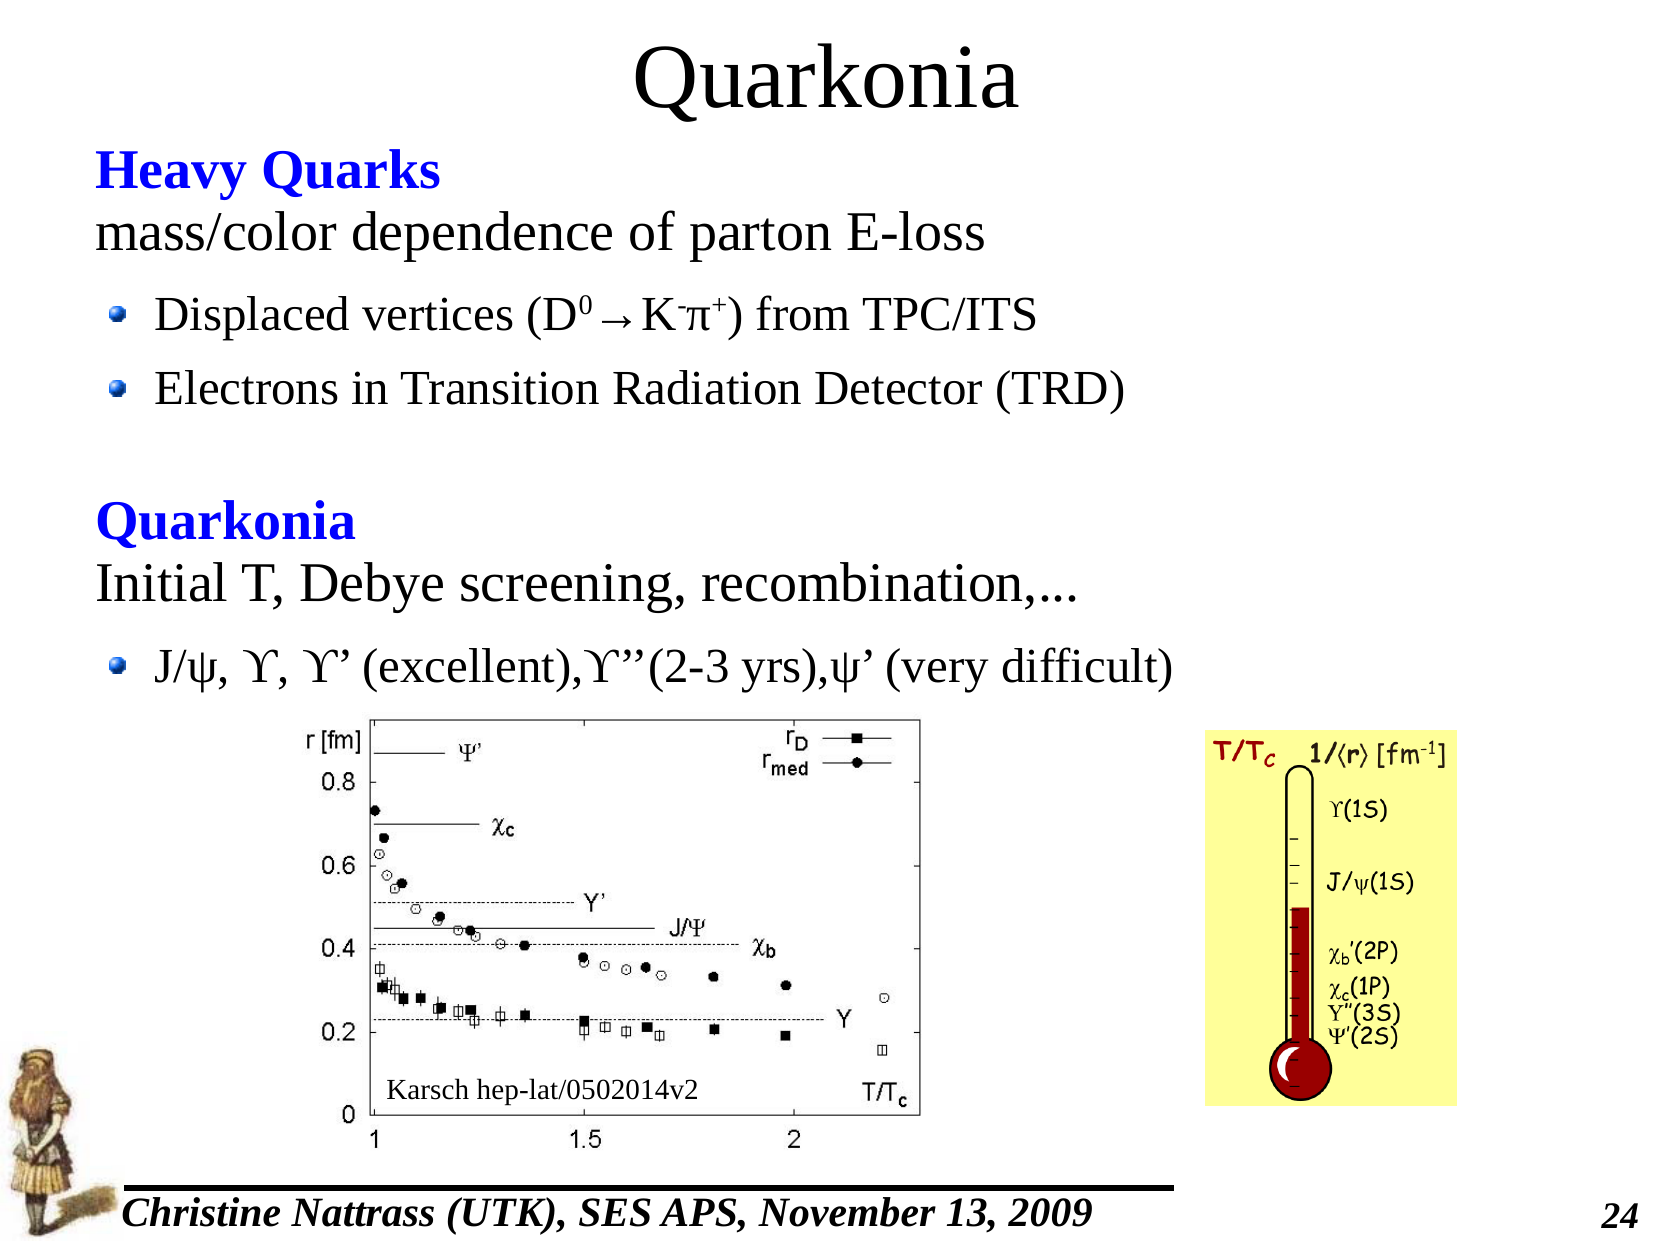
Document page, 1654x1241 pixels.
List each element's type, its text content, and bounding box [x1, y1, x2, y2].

title Quarkonia [82, 25, 1571, 127]
picture [233, 712, 1013, 1163]
picture [0, 1031, 125, 1241]
list Heavy Quarks mass/color dependence of parton E-loss Displaced vertices (D0→K-π+) from TPC/ITS Electrons in Transition Radiation Detector (TRD) Quarkonia Initial T, Debye screening, recombination,... J/ψ, ϒ, ϒ’ (excellent),ϒ’’(2-3 yrs),ψ’ (very difficult) [35, 138, 1311, 701]
picture [1205, 730, 1457, 1106]
text_box Karsch hep-lat/0502014v2 [371, 1066, 728, 1114]
